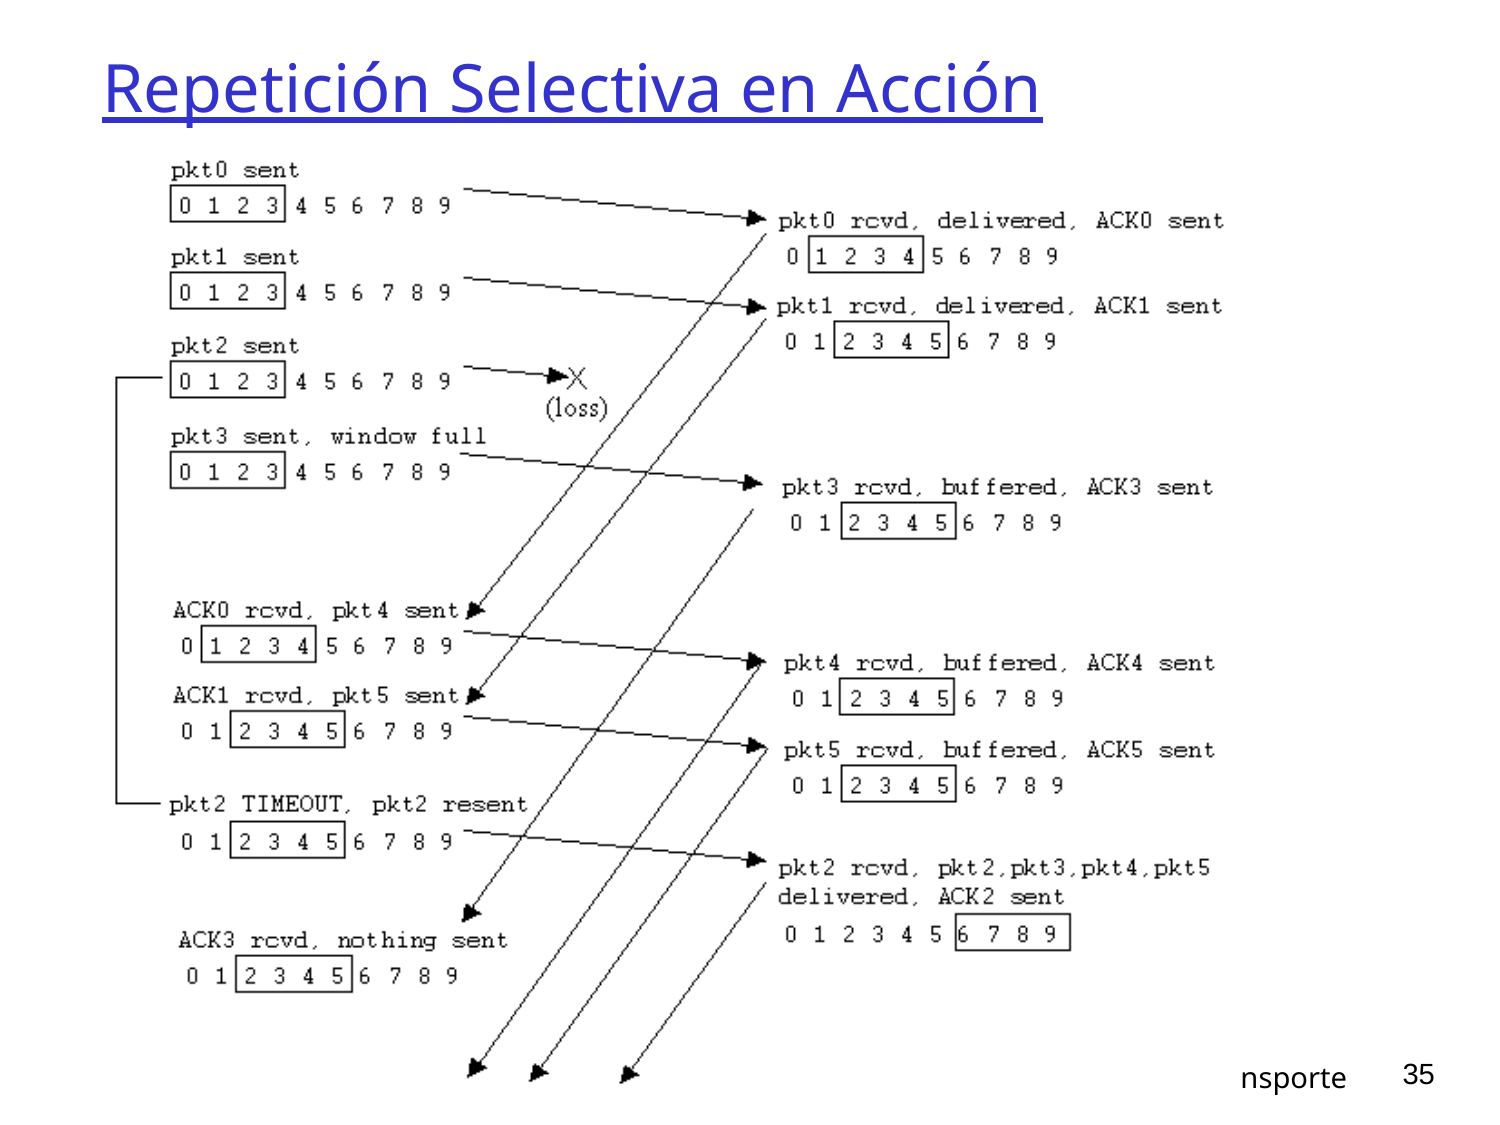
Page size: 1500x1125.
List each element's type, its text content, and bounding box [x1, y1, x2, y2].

title Repetición Selectiva en Acción [87, 15, 1463, 158]
picture [114, 145, 1240, 1102]
